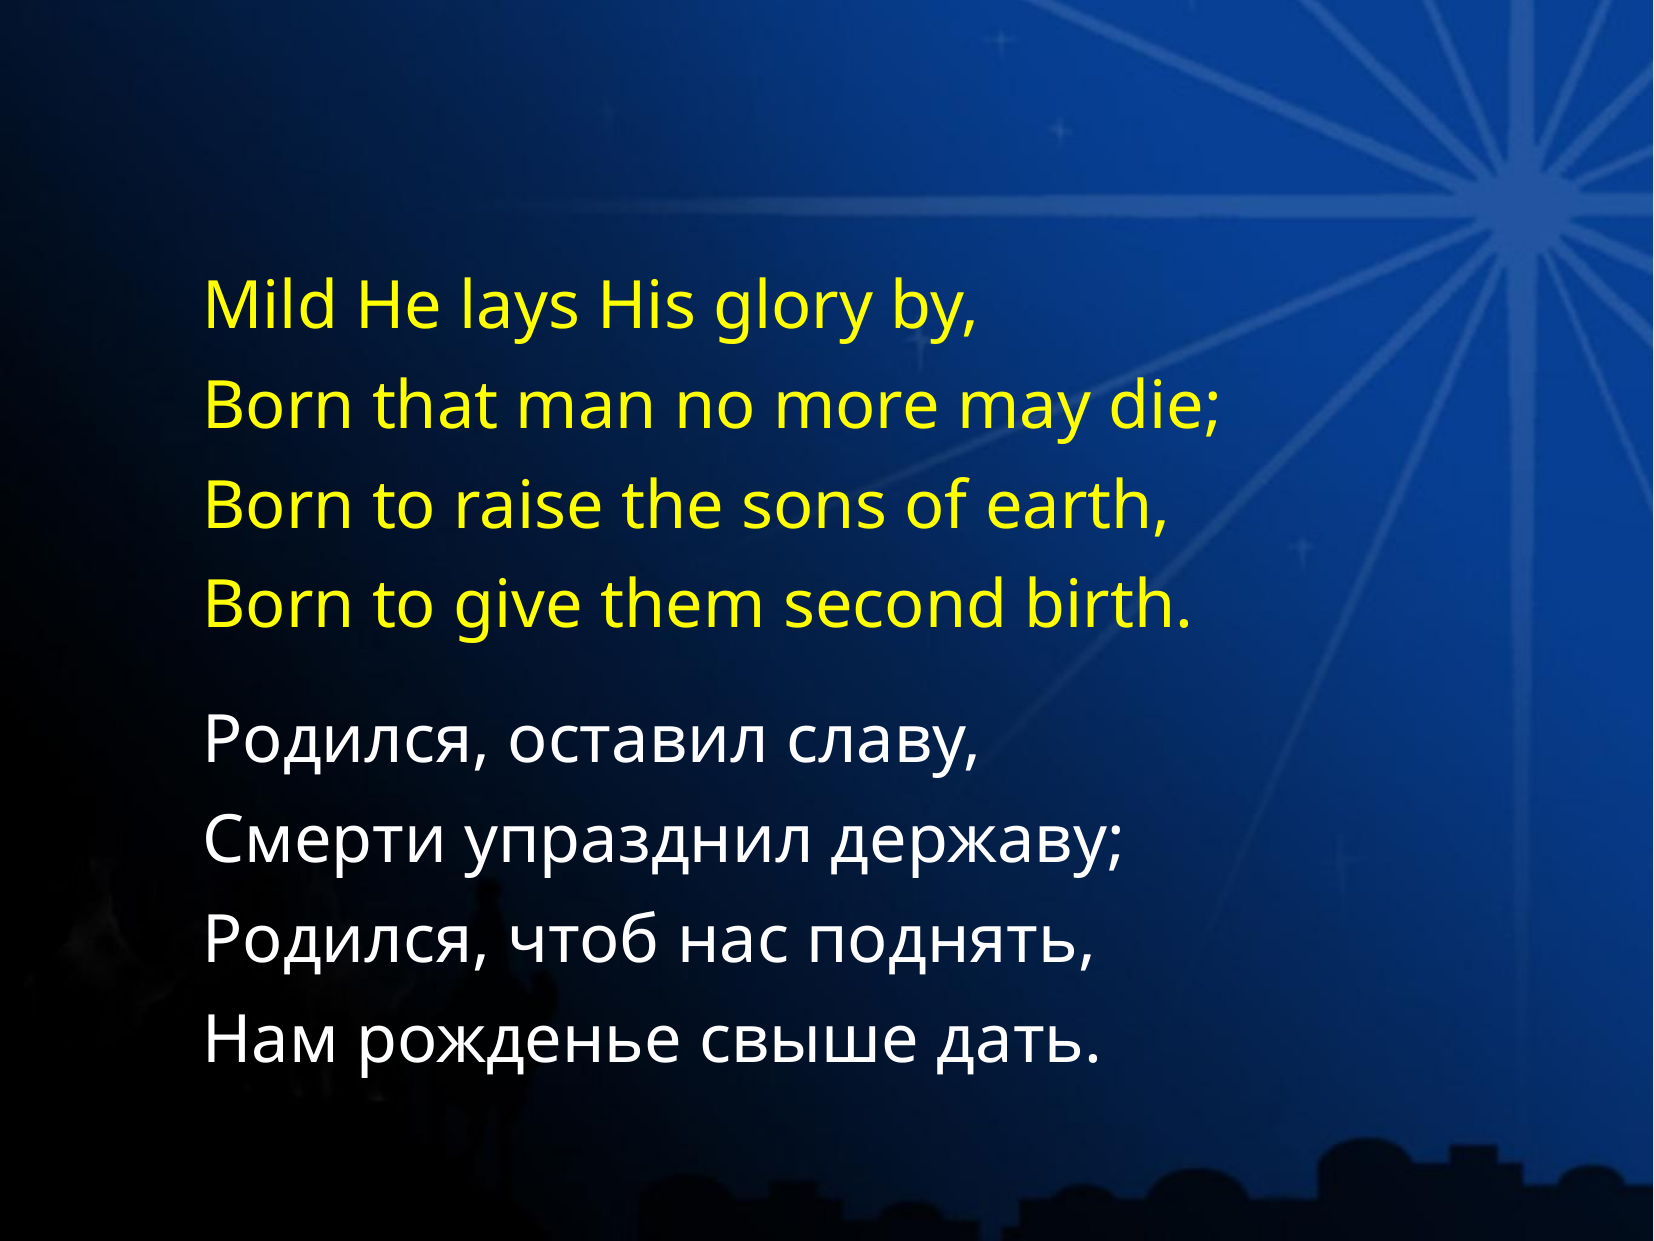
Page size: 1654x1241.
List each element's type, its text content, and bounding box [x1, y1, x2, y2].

text_box Родился, оставил славу, Смерти упразднил державу; Родился, чтоб нас поднять, Нам рожденье свыше дать. [75, 675, 1576, 1163]
text_box Mild He lays His glory by, Born that man no more may die; Born to raise the sons of earth, Born to give them second birth. [75, 150, 1576, 638]
picture [0, 0, 1654, 1241]
